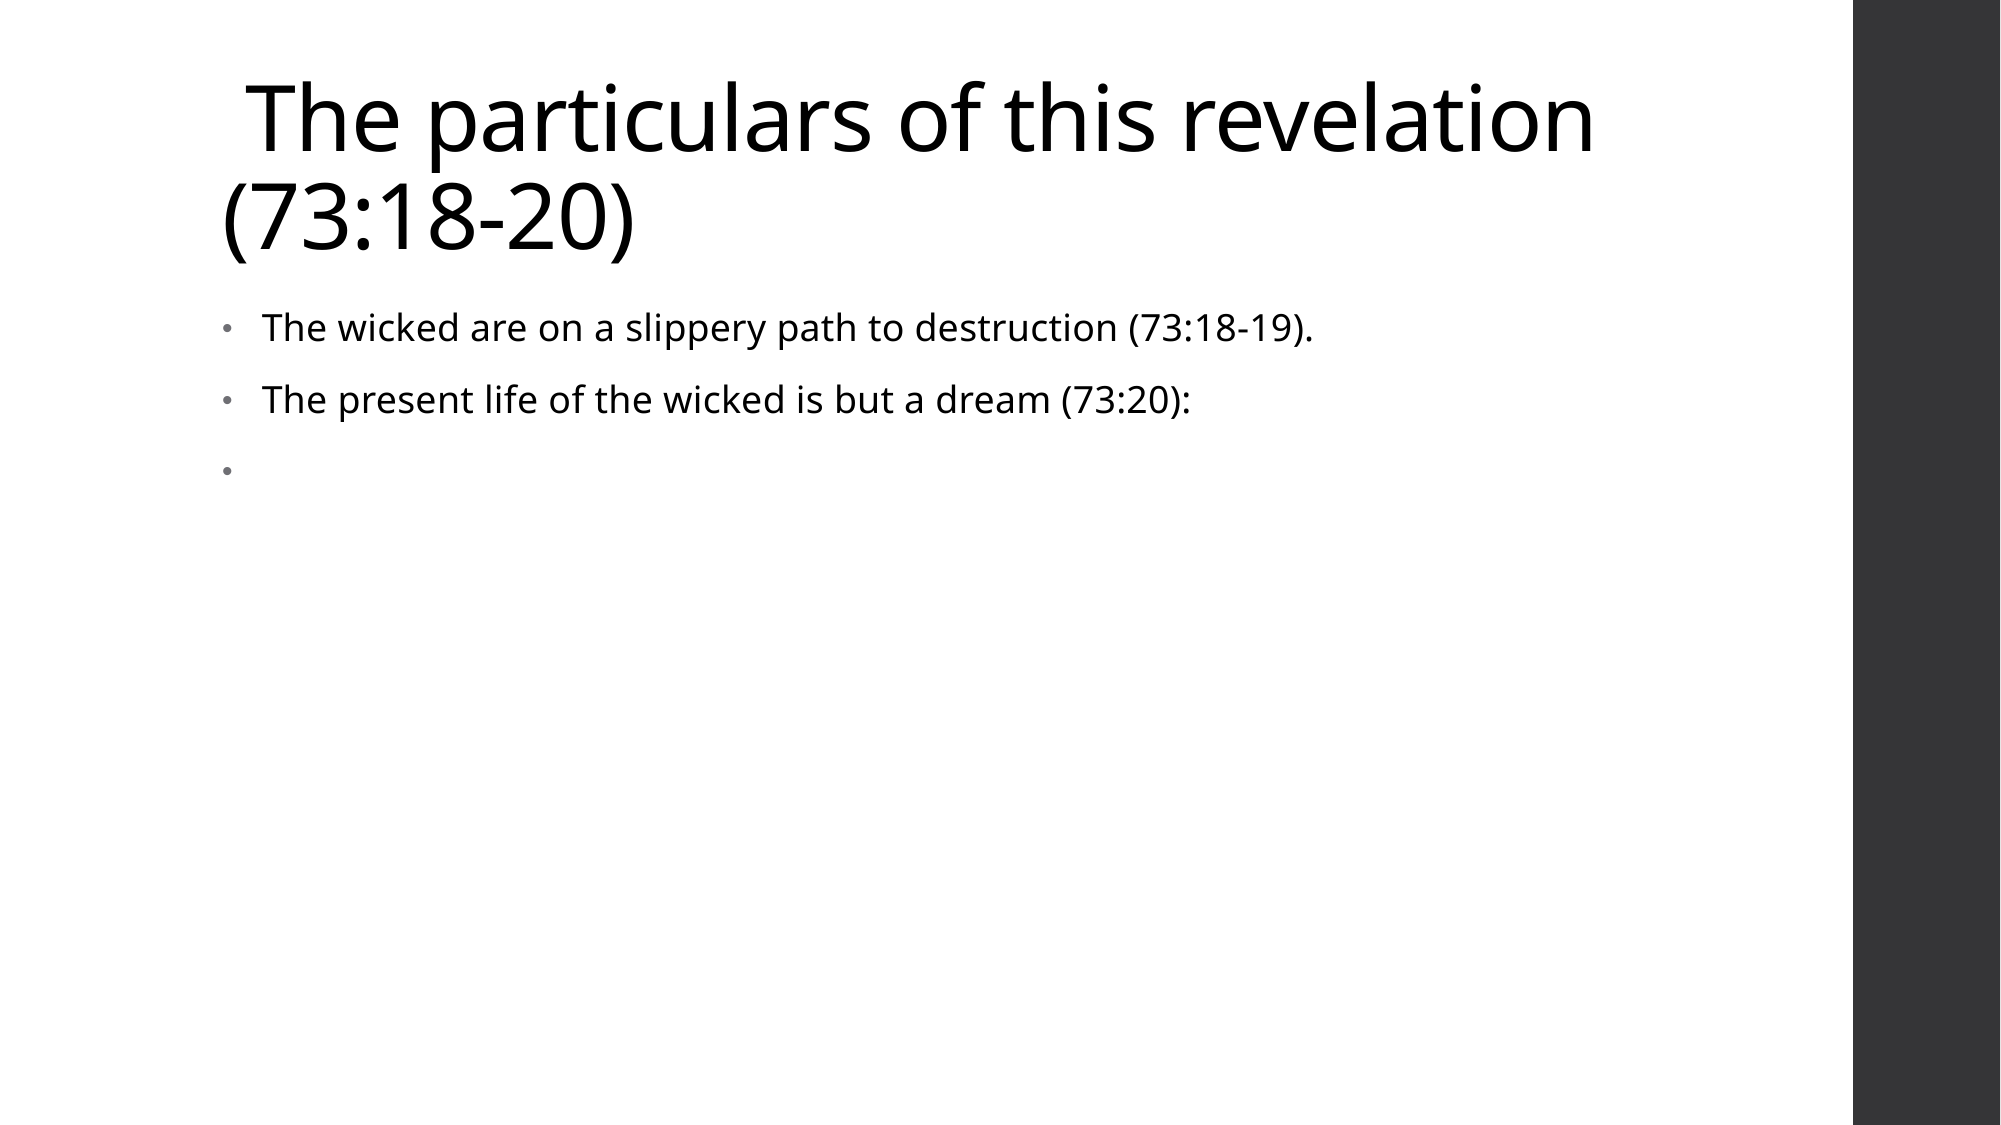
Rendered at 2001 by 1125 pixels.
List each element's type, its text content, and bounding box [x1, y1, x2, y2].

title The particulars of this revelation (73:18-20) [206, 60, 1797, 278]
list The wicked are on a slippery path to destruction (73:18-19). The present life of the wicked is but a dream (73:20): [206, 299, 1617, 1014]
